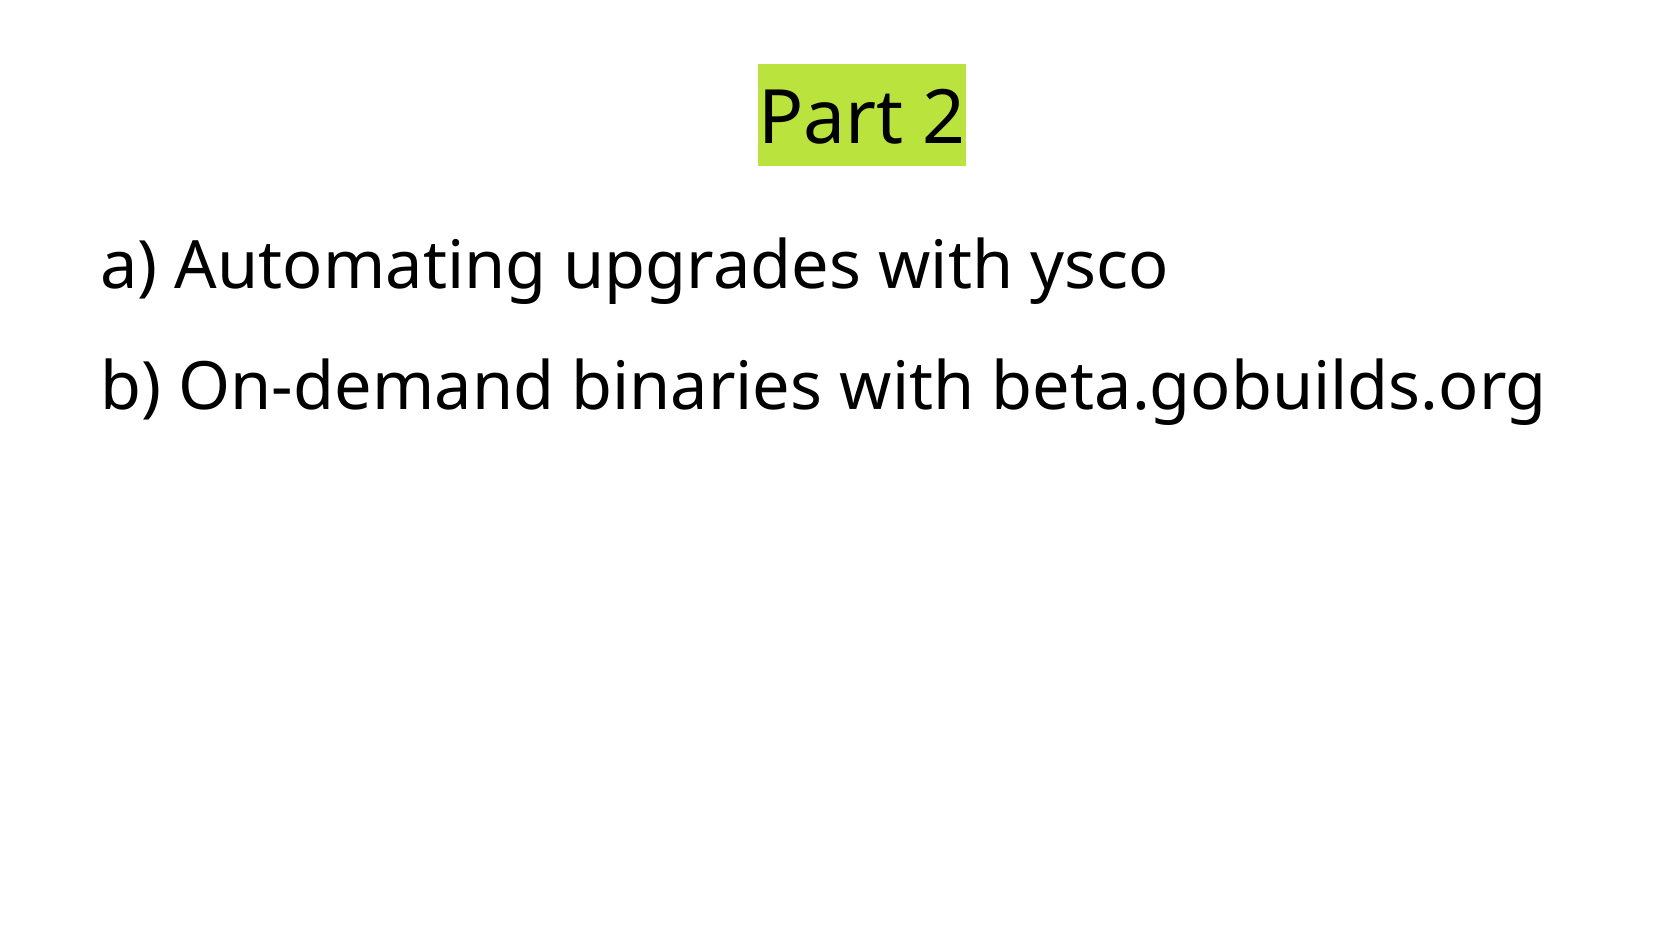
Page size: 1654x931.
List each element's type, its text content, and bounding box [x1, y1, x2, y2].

list Automating upgrades with ysco On-demand binaries with beta.gobuilds.org [82, 217, 1571, 758]
title Part 2 [82, 37, 1571, 193]
